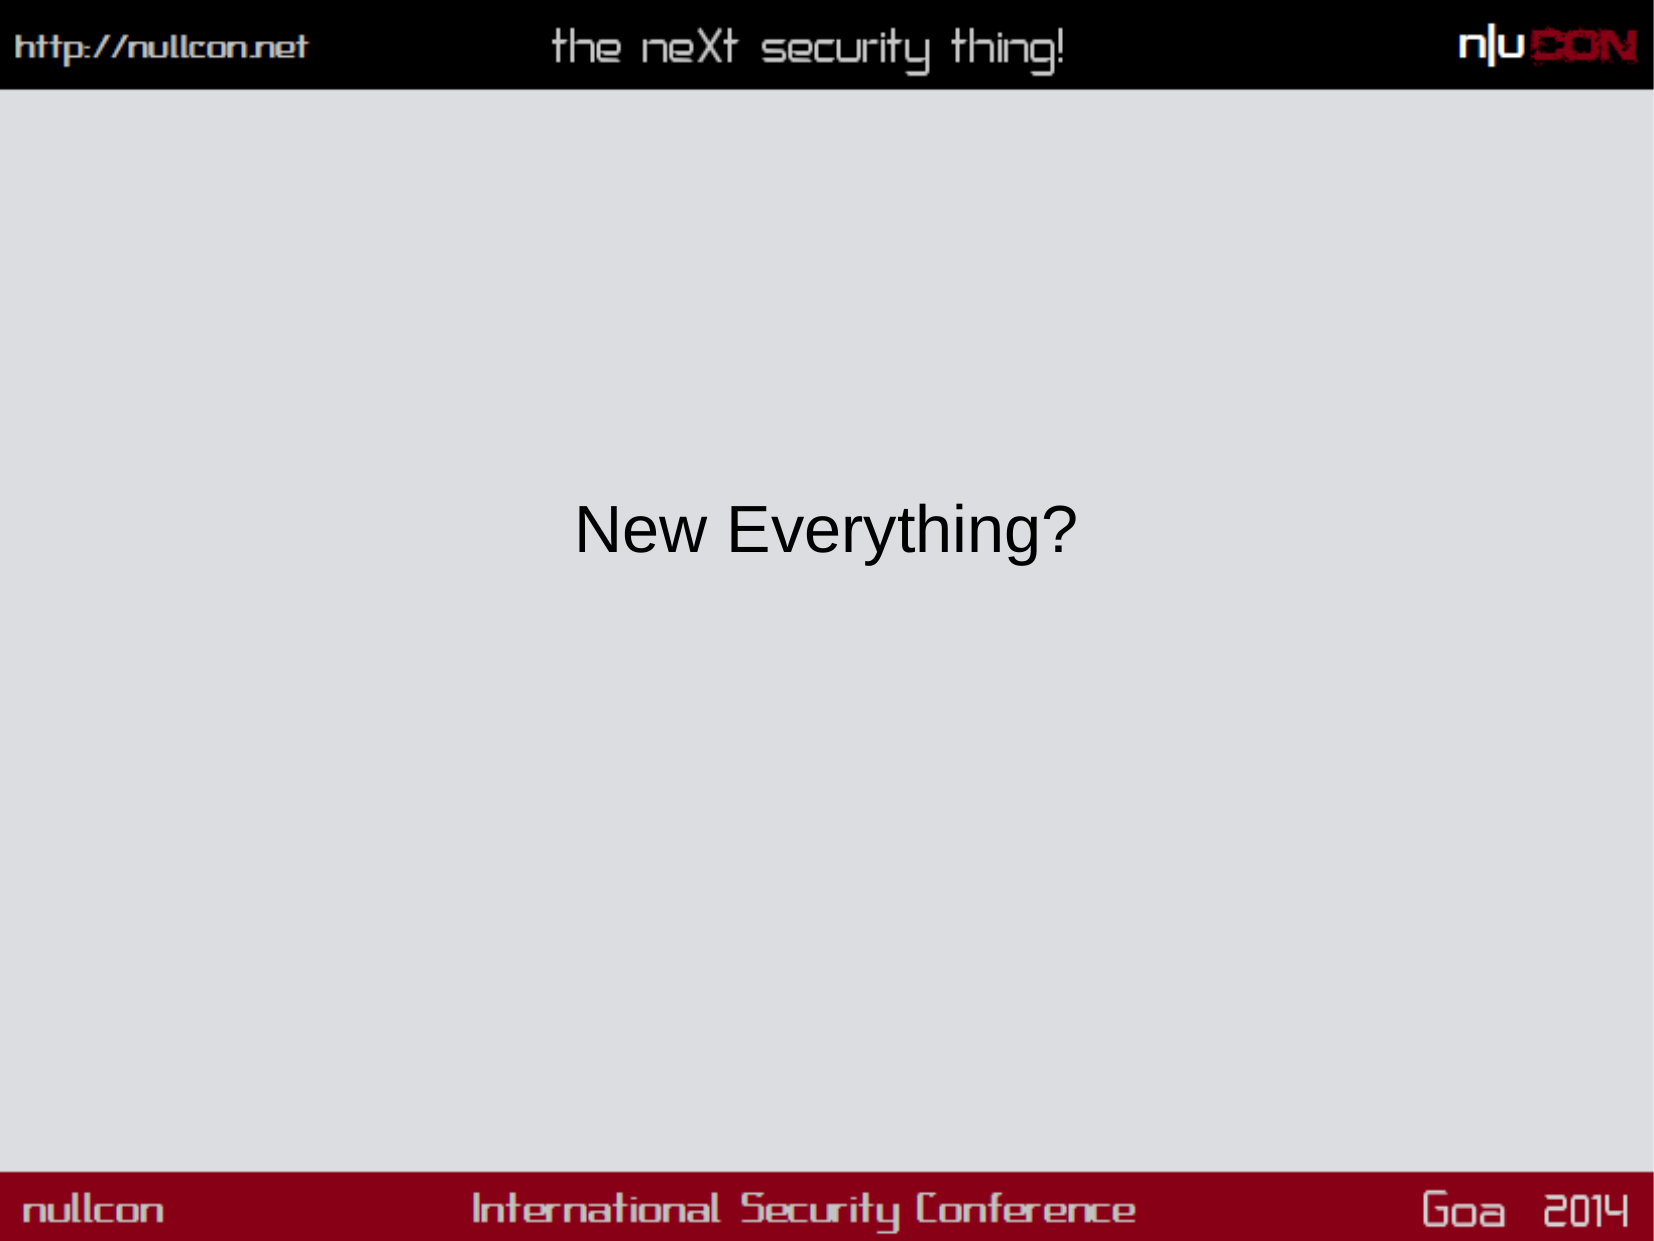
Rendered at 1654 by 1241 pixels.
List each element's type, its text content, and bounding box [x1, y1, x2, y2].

picture [0, 0, 1654, 1241]
subtitle New Everything? [82, 49, 1571, 1010]
